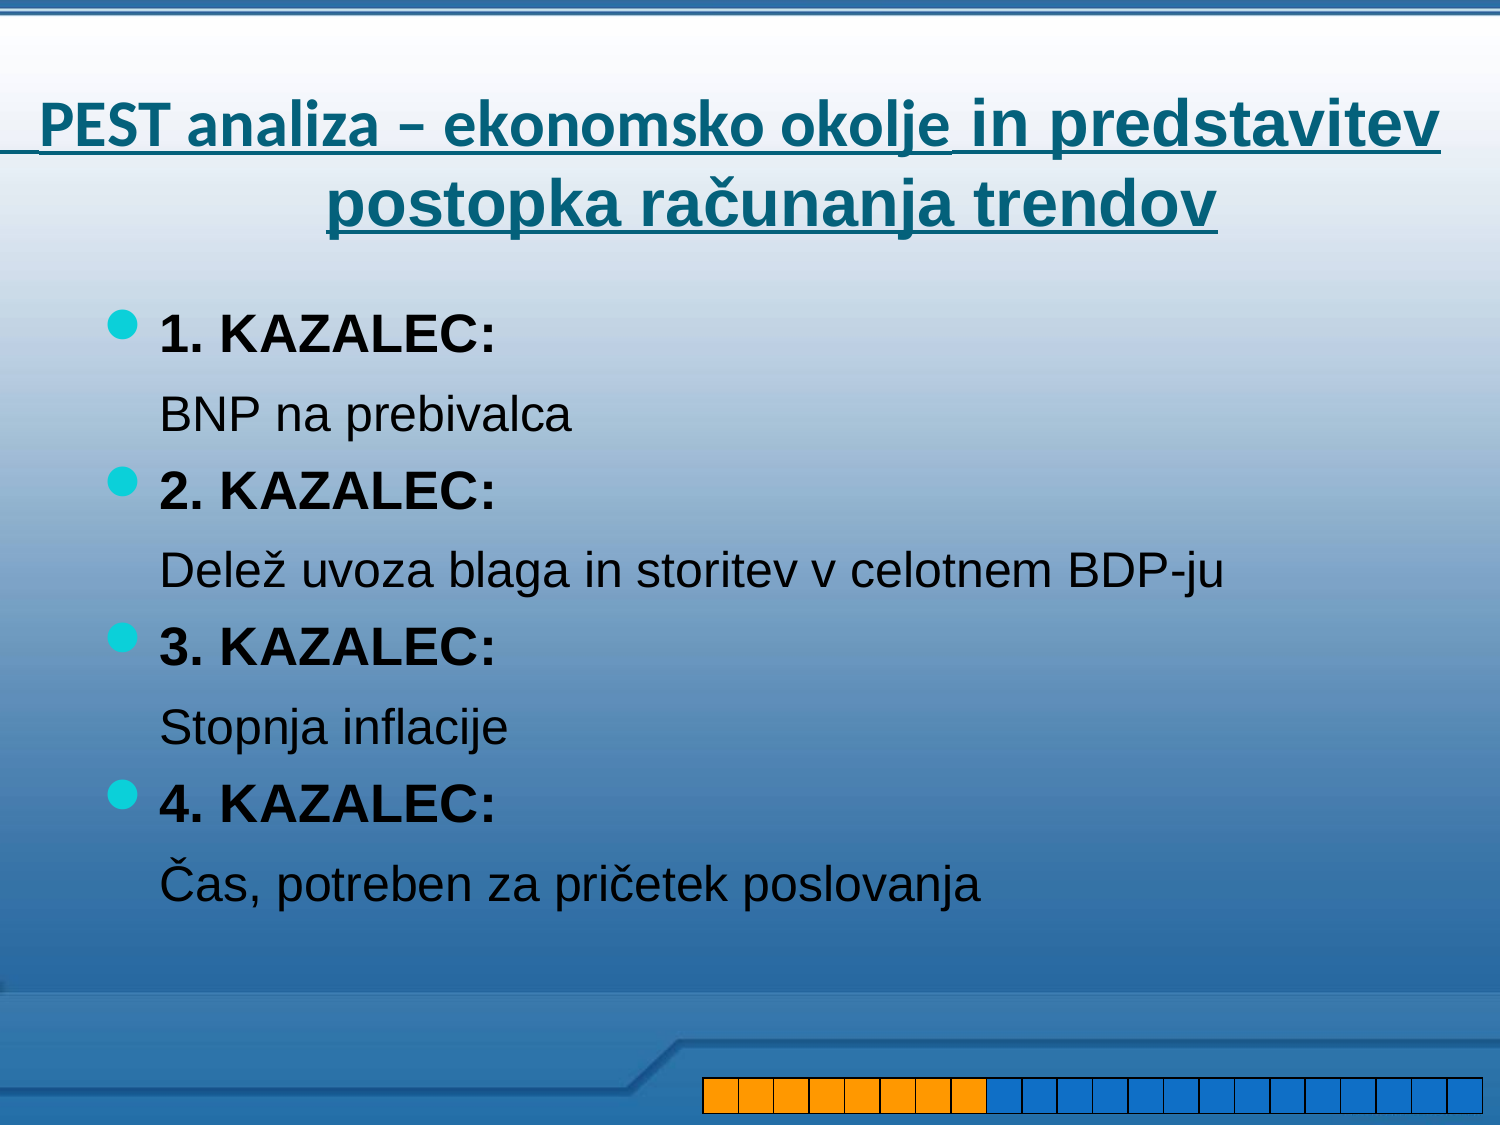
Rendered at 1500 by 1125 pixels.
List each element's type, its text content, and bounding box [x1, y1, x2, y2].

text_box 1. KAZALEC: BNP na prebivalca 2. KAZALEC: Delež uvoza blaga in storitev v celotnem BDP-ju 3. KAZALEC: Stopnja inflacije 4. KAZALEC: Čas, potreben za pričetek poslovanja [88, 290, 1439, 977]
picture [0, 0, 1500, 1125]
text_box [702, 1077, 1483, 1114]
title 4. PEST analiza – ekonomsko okolje in predstavitev postopka računanja trendov [0, 42, 1465, 240]
